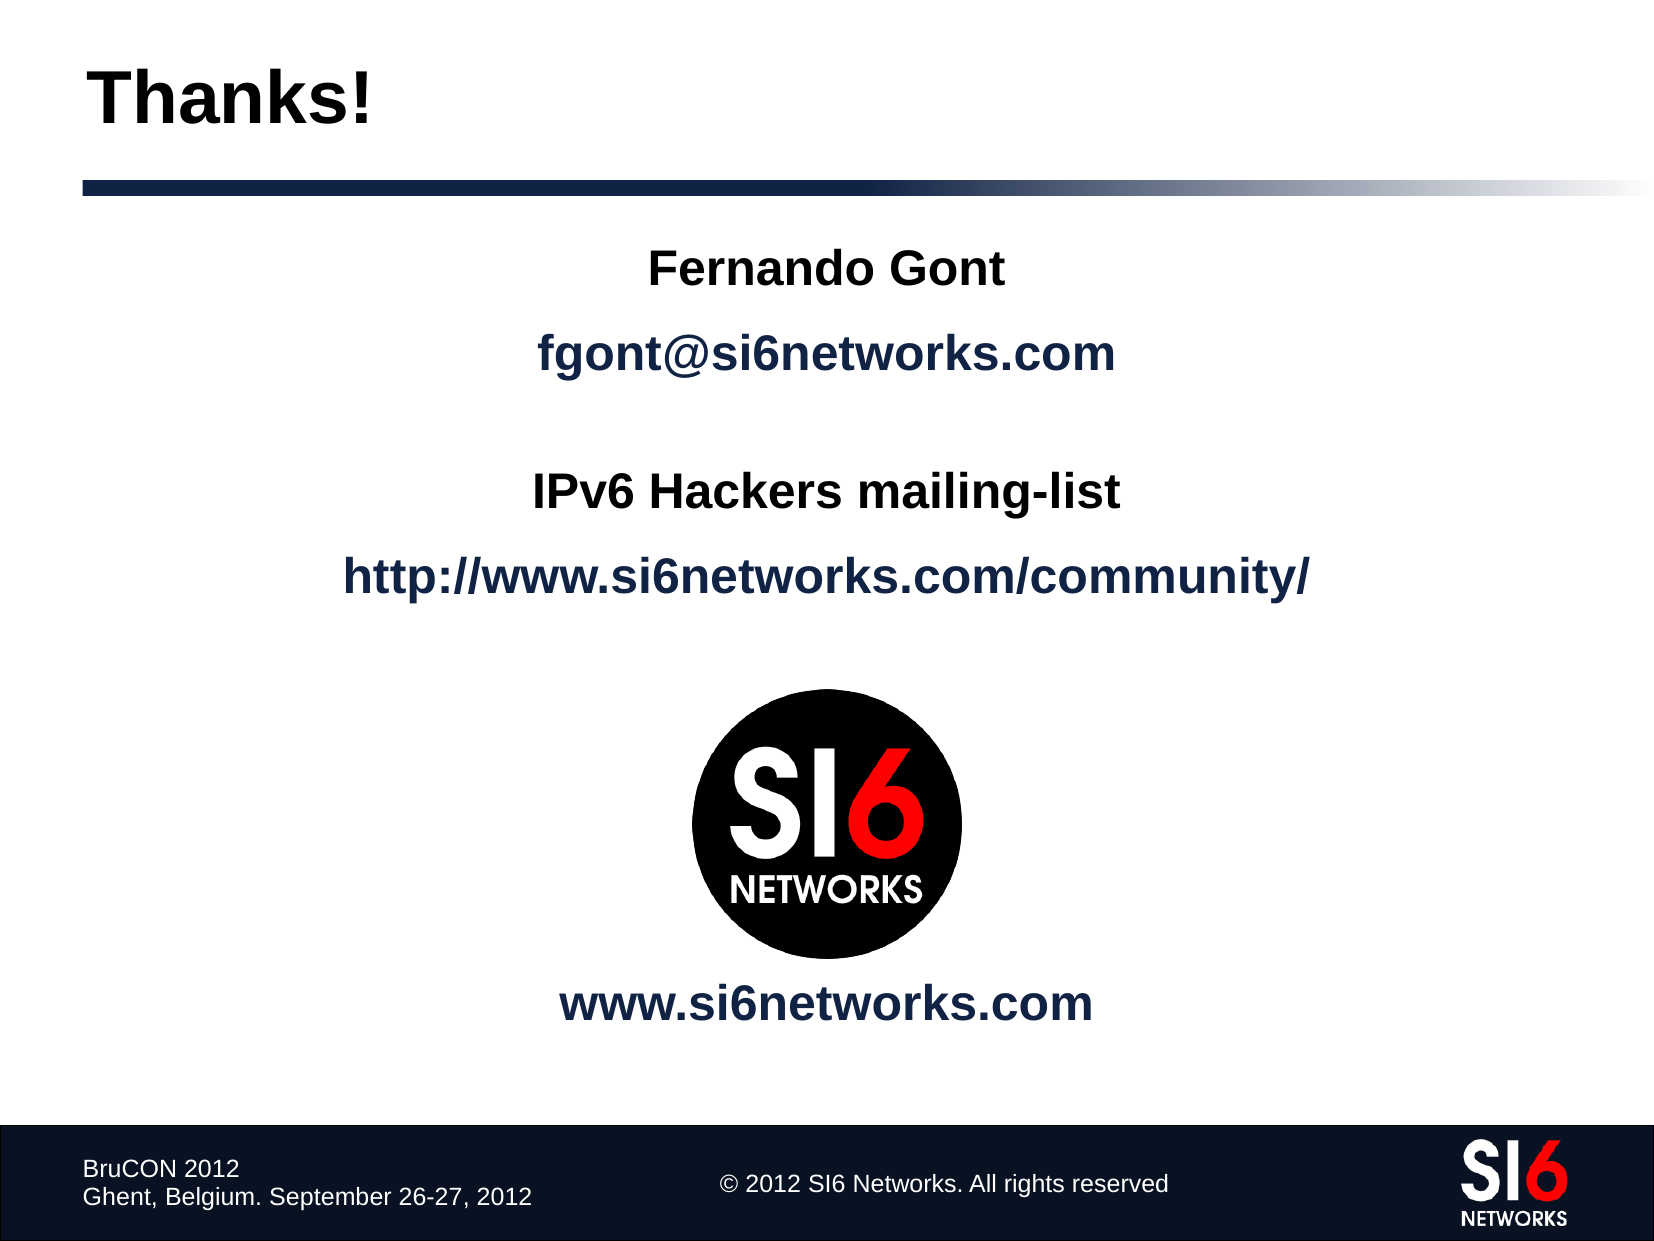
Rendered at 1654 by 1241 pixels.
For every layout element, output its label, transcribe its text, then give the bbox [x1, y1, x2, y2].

title Thanks! [86, 30, 1576, 166]
picture [692, 689, 962, 959]
picture [1461, 1139, 1567, 1226]
list Fernando Gont fgont@si6networks.com IPv6 Hackers mailing-list http://www.si6networks.com/community/ www.si6networks.com [82, 240, 1571, 1059]
